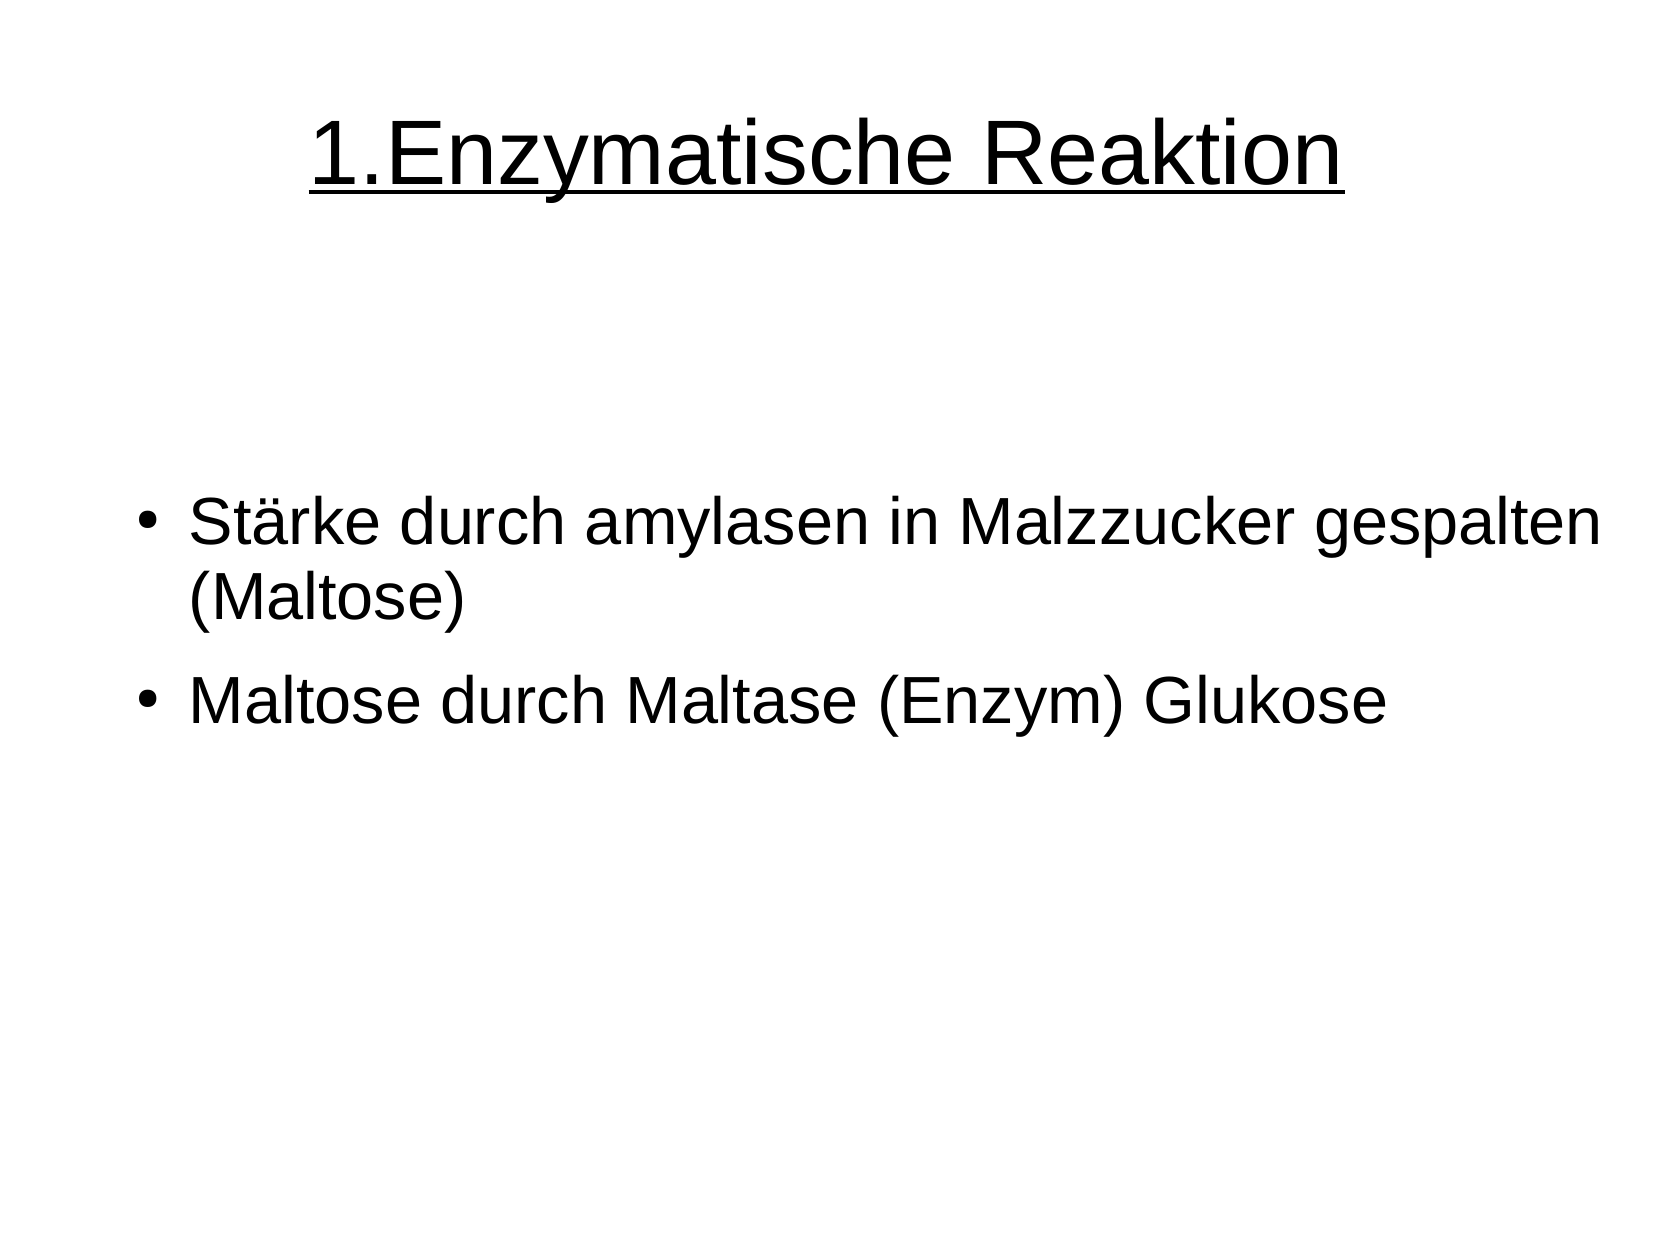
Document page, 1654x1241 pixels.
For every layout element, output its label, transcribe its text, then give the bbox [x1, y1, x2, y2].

list Stärke durch amylasen in Malzzucker gespalten (Maltose) Maltose durch Maltase (Enzym) Glukose [118, 484, 1607, 1241]
title 1.Enzymatische Reaktion [82, 49, 1571, 257]
